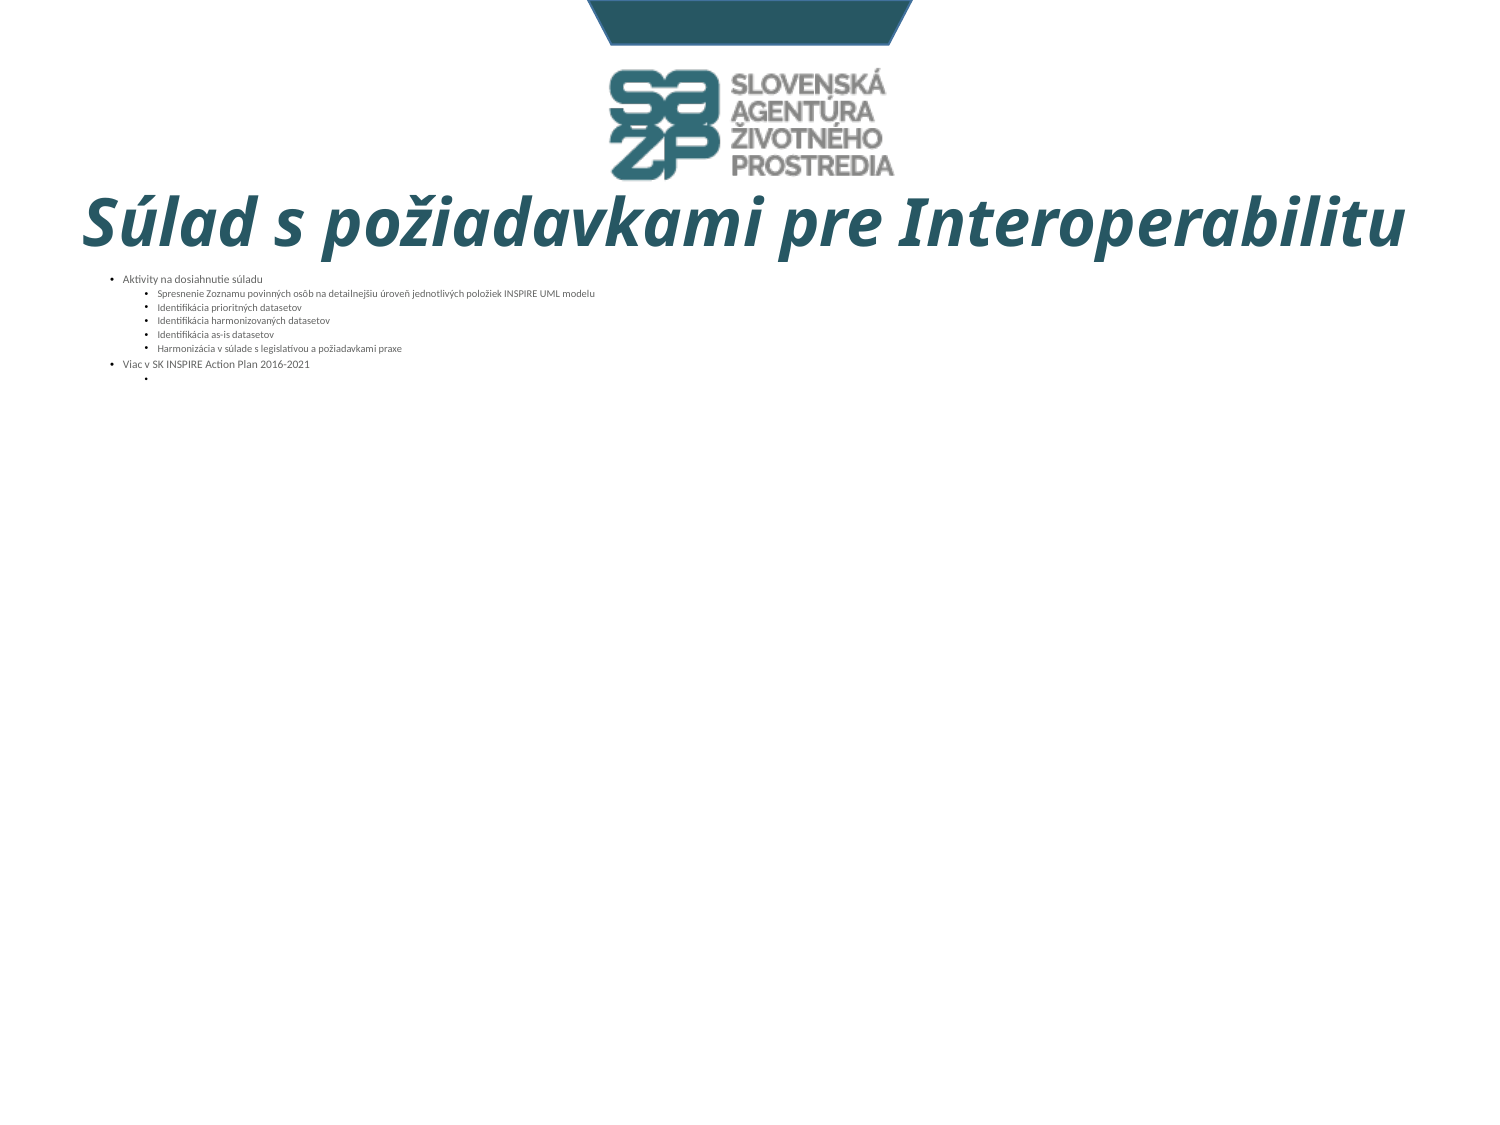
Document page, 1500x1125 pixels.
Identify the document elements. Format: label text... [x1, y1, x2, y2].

text_box [588, 0, 912, 44]
picture [588, 44, 922, 181]
list Aktivity na dosiahnutie súladu Spresnenie Zoznamu povinných osôb na detailnejšiu úroveň jednotlivých položiek INSPIRE UML modelu Identifikácia prioritných datasetov Identifikácia harmonizovaných datasetov Identifikácia as-is datasetov Harmonizácia v súlade s legislatívou a požiadavkami praxe Viac v SK INSPIRE Action Plan 2016-2021 [95, 266, 1422, 415]
title Súlad s požiadavkami pre Interoperabilitu [67, 181, 1500, 264]
